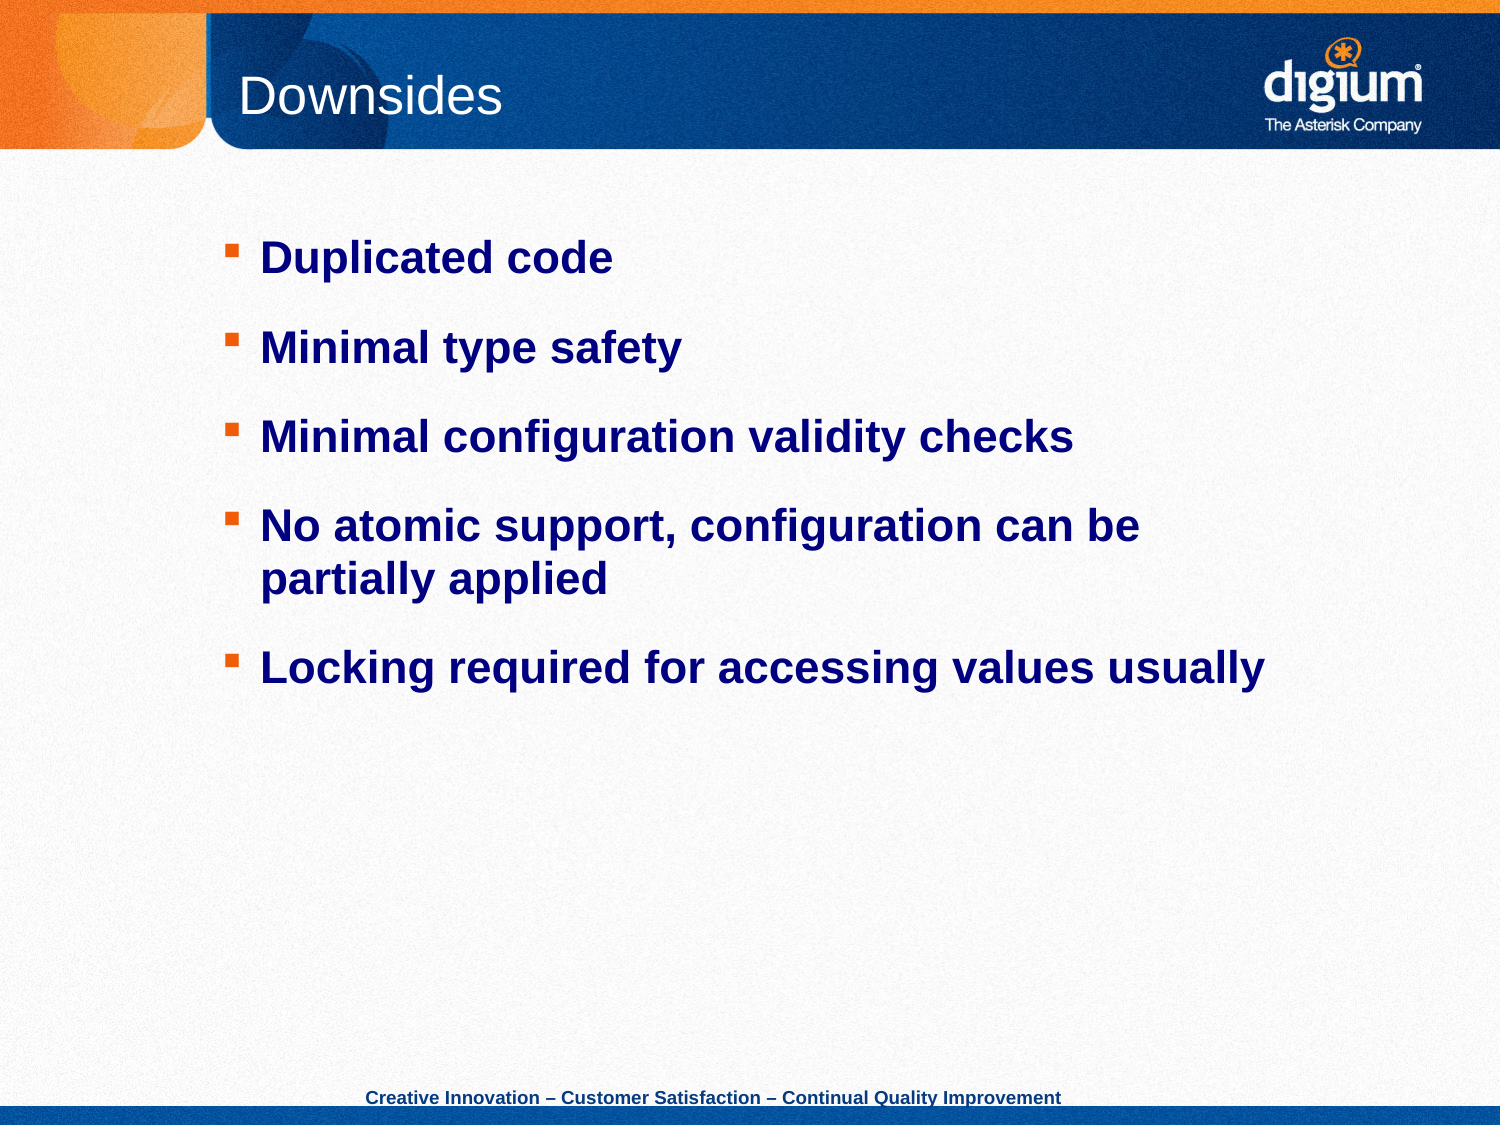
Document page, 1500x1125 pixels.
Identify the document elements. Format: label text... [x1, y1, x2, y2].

picture [0, 0, 1500, 1125]
list Duplicated code Minimal type safety Minimal configuration validity checks No atomic support, configuration can be partially applied Locking required for accessing values usually [206, 224, 1301, 967]
title Downsides [238, 27, 1243, 127]
